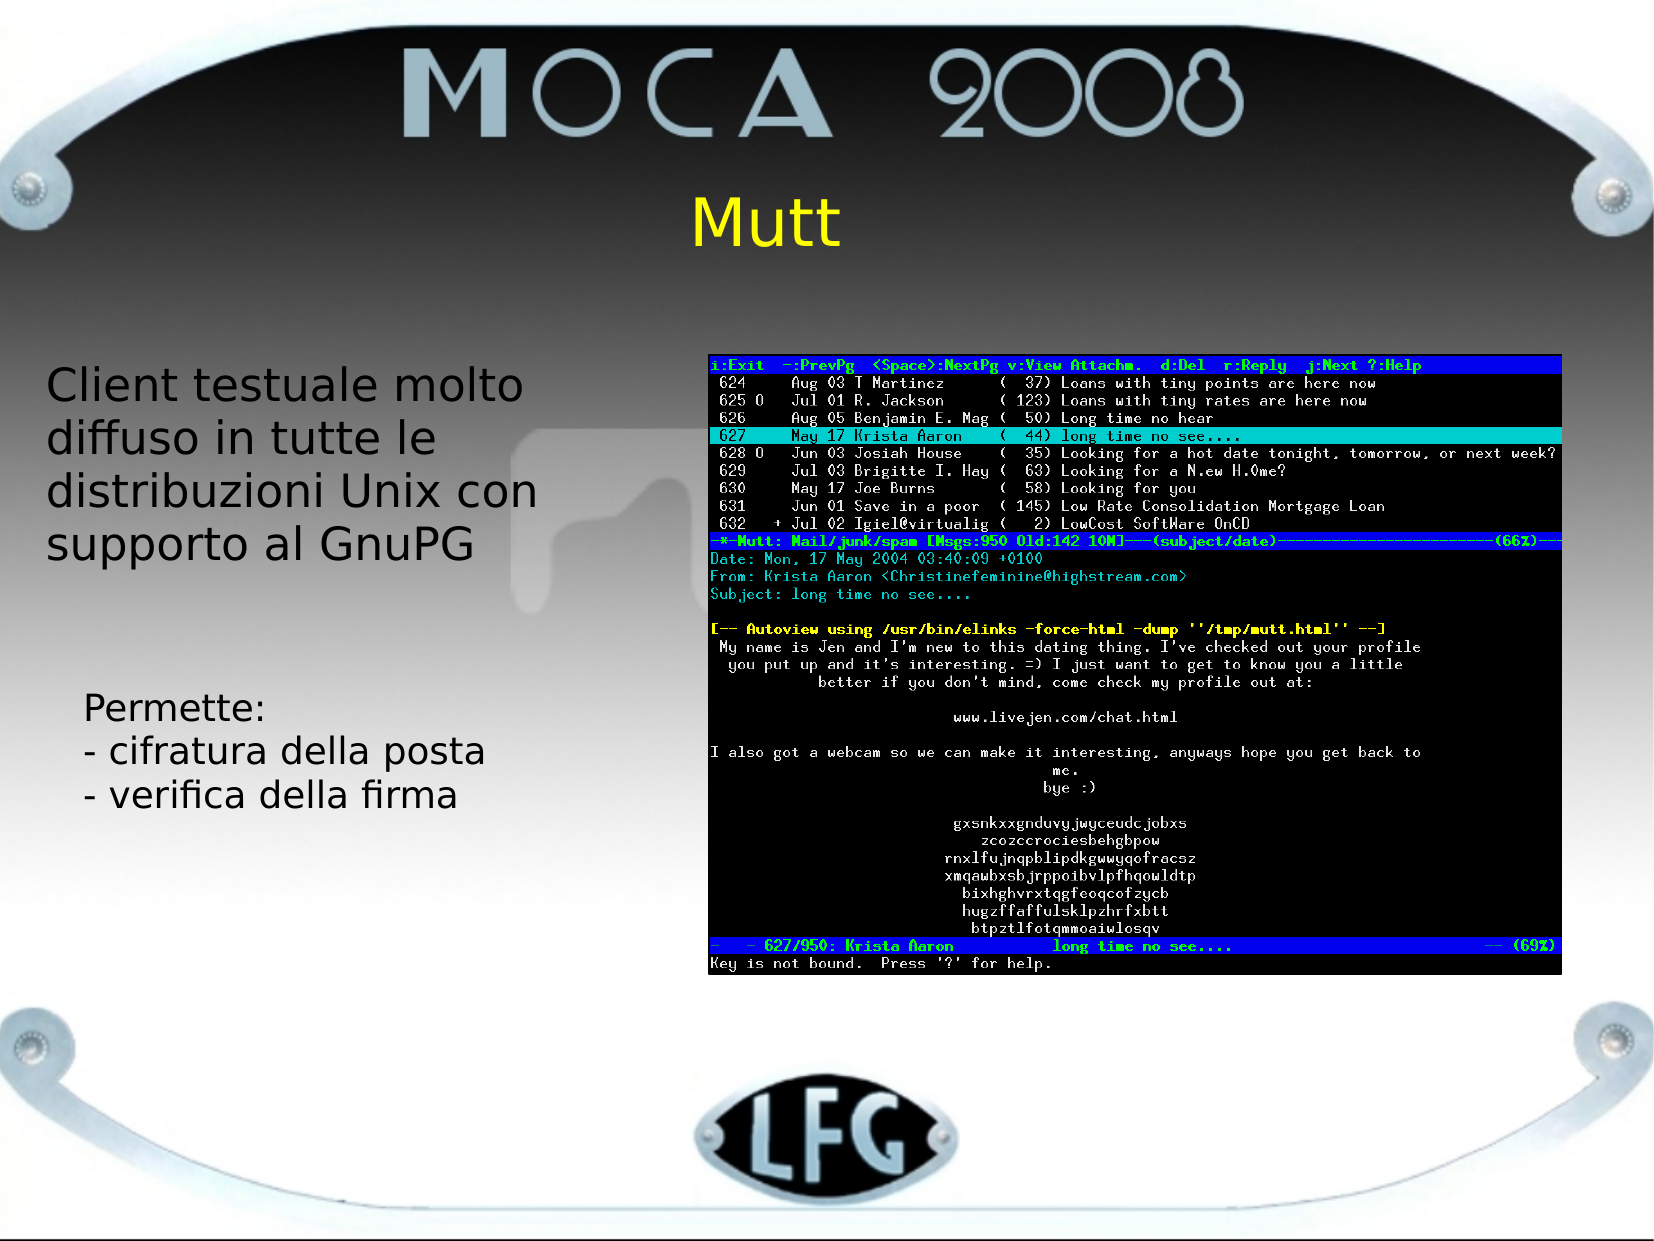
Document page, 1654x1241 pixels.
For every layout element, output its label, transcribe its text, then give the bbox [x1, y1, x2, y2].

text_box Client testuale molto diffuso in tutte le distribuzioni Unix con supporto al GnuPG [31, 351, 621, 579]
text_box Mutt [674, 177, 857, 270]
picture [0, 0, 1654, 1241]
text_box Permette: - cifratura della posta - verifica della firma [68, 679, 502, 825]
